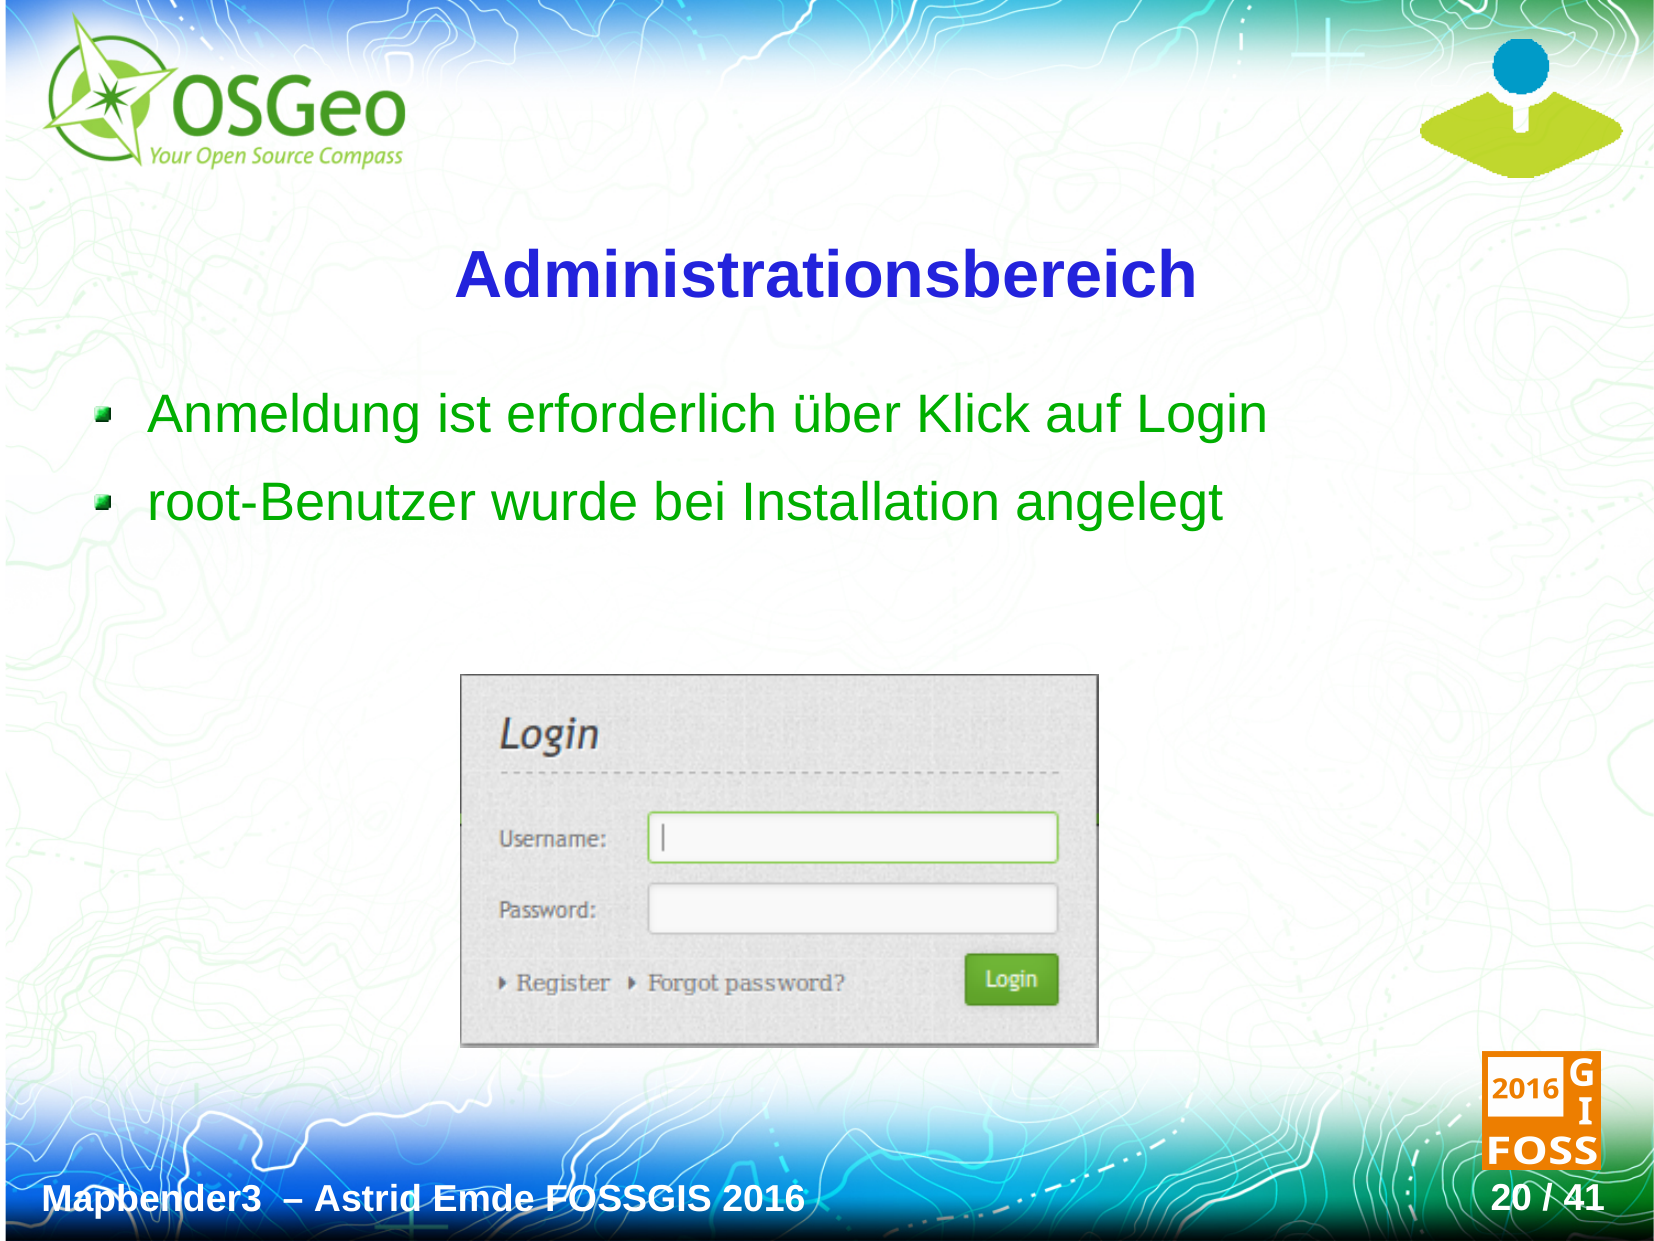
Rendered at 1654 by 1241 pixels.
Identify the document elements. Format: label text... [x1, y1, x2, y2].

picture [5, 0, 1654, 1241]
title Administrationsbereich [82, 200, 1571, 349]
list Anmeldung ist erforderlich über Klick auf Login root-Benutzer wurde bei Installation angelegt [76, 383, 1565, 1203]
